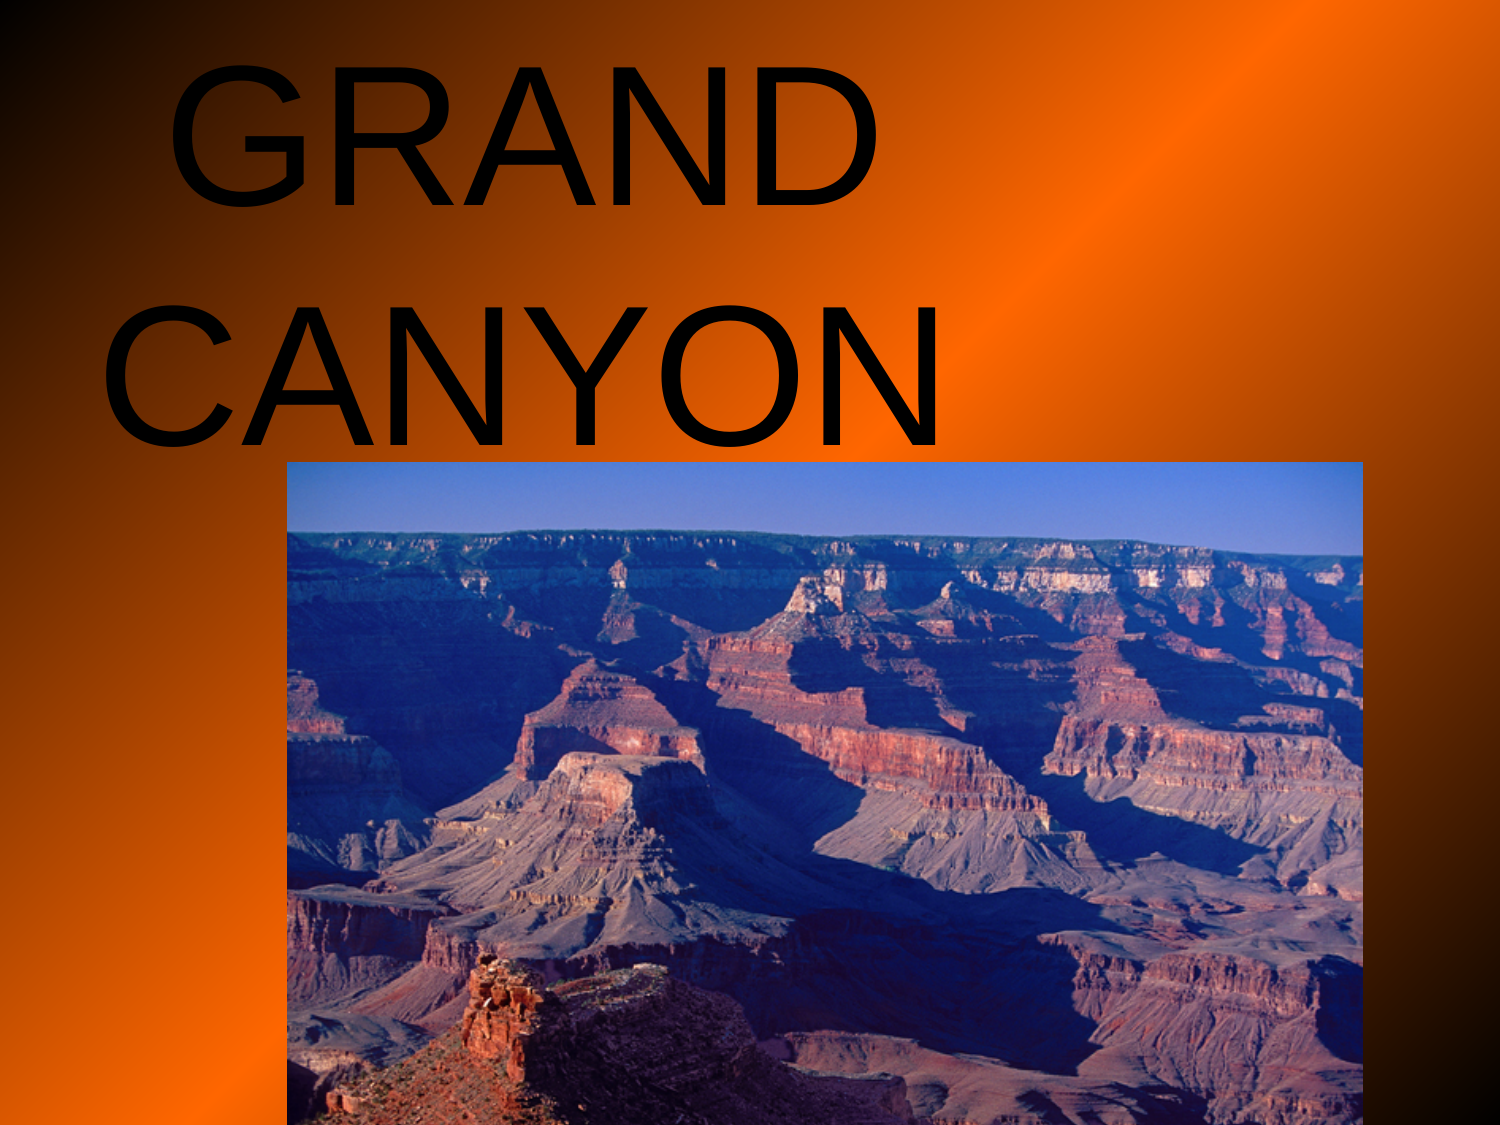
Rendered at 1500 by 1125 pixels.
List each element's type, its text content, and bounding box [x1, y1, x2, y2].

picture [287, 462, 1363, 1125]
title GRAND CANYON [0, 125, 1163, 367]
